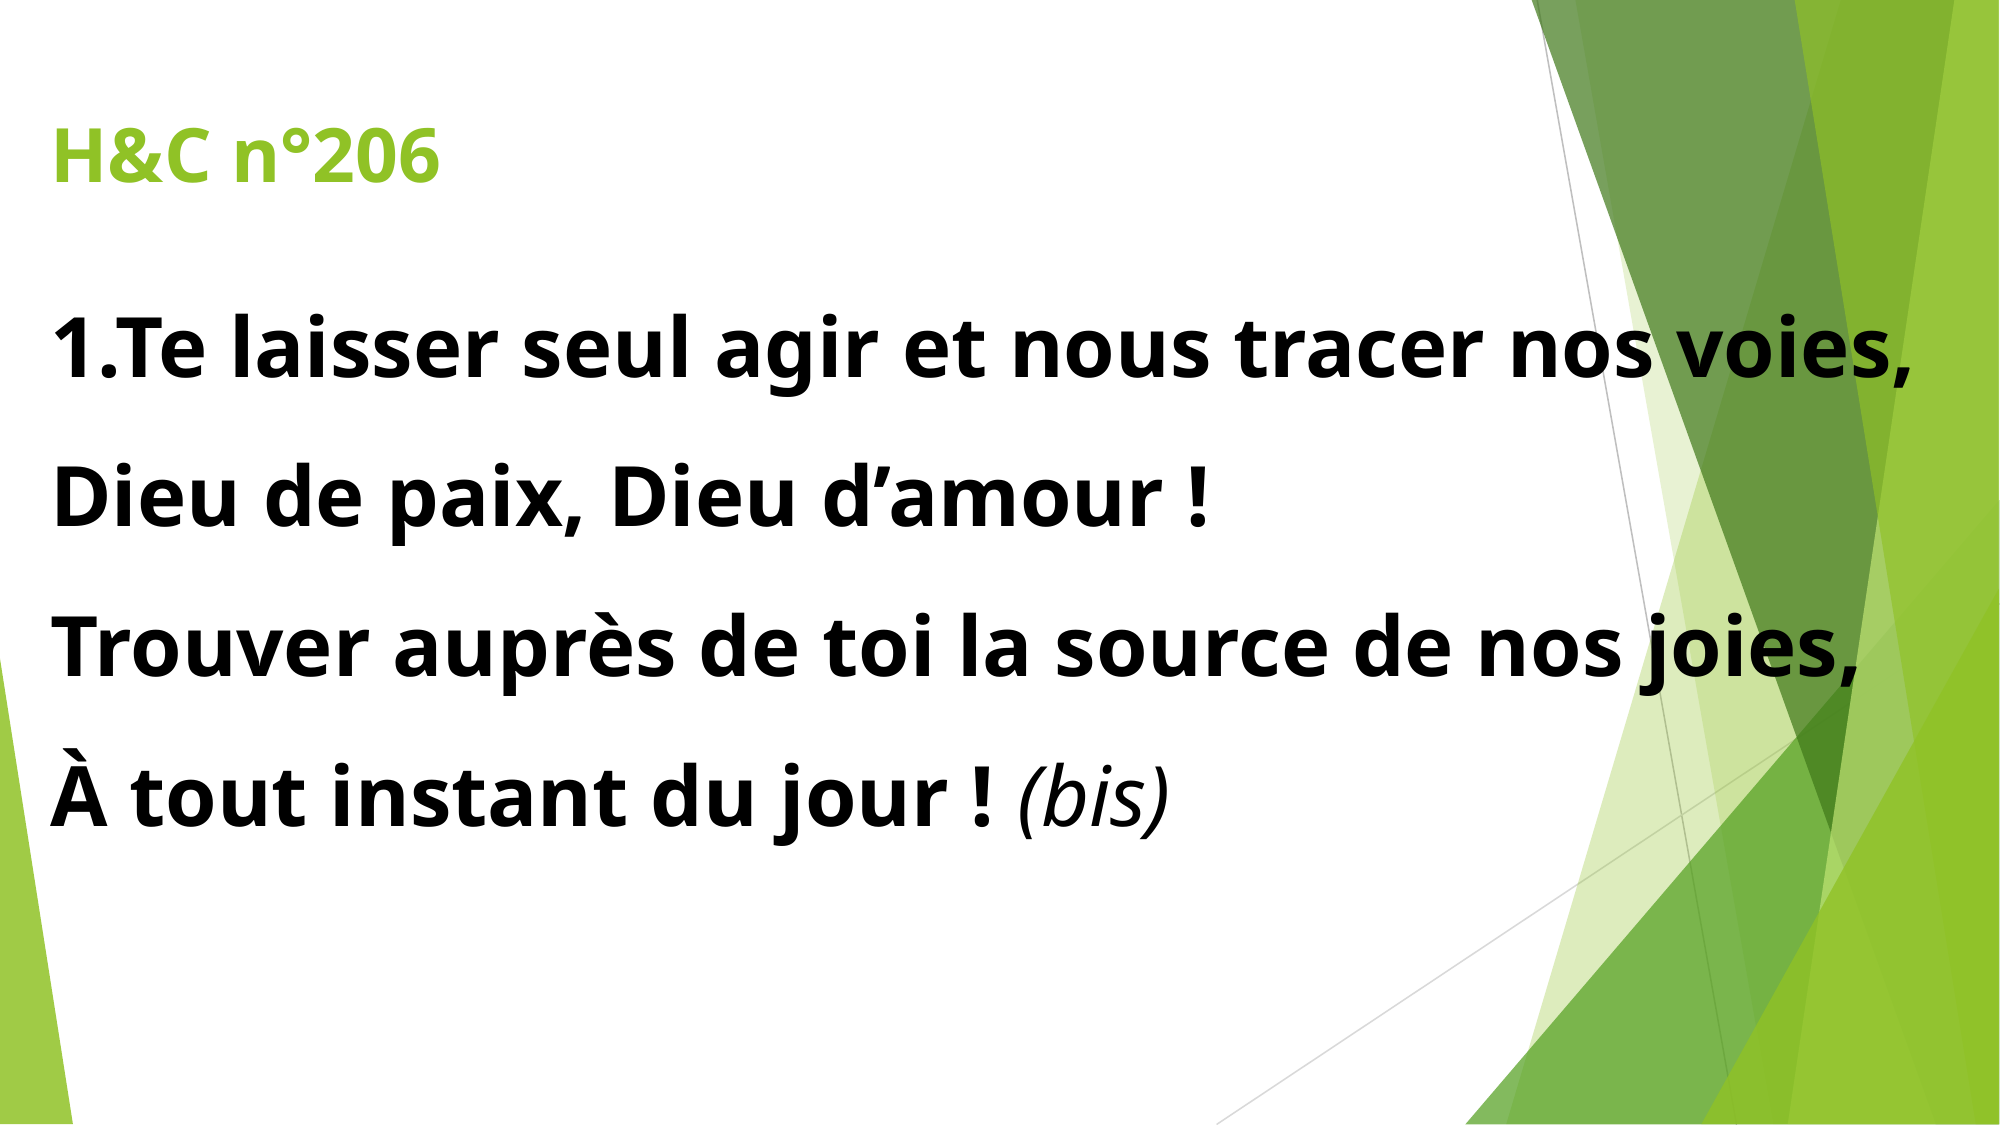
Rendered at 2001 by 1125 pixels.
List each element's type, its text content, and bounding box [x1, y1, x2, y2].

text_box 1.Te laisser seul agir et nous tracer nos voies, Dieu de paix, Dieu d’amour ! Trouver auprès de toi la source de nos joies, À tout instant du jour ! (bis) [35, 236, 2001, 1074]
text_box H&C n°206 [35, 99, 1522, 213]
